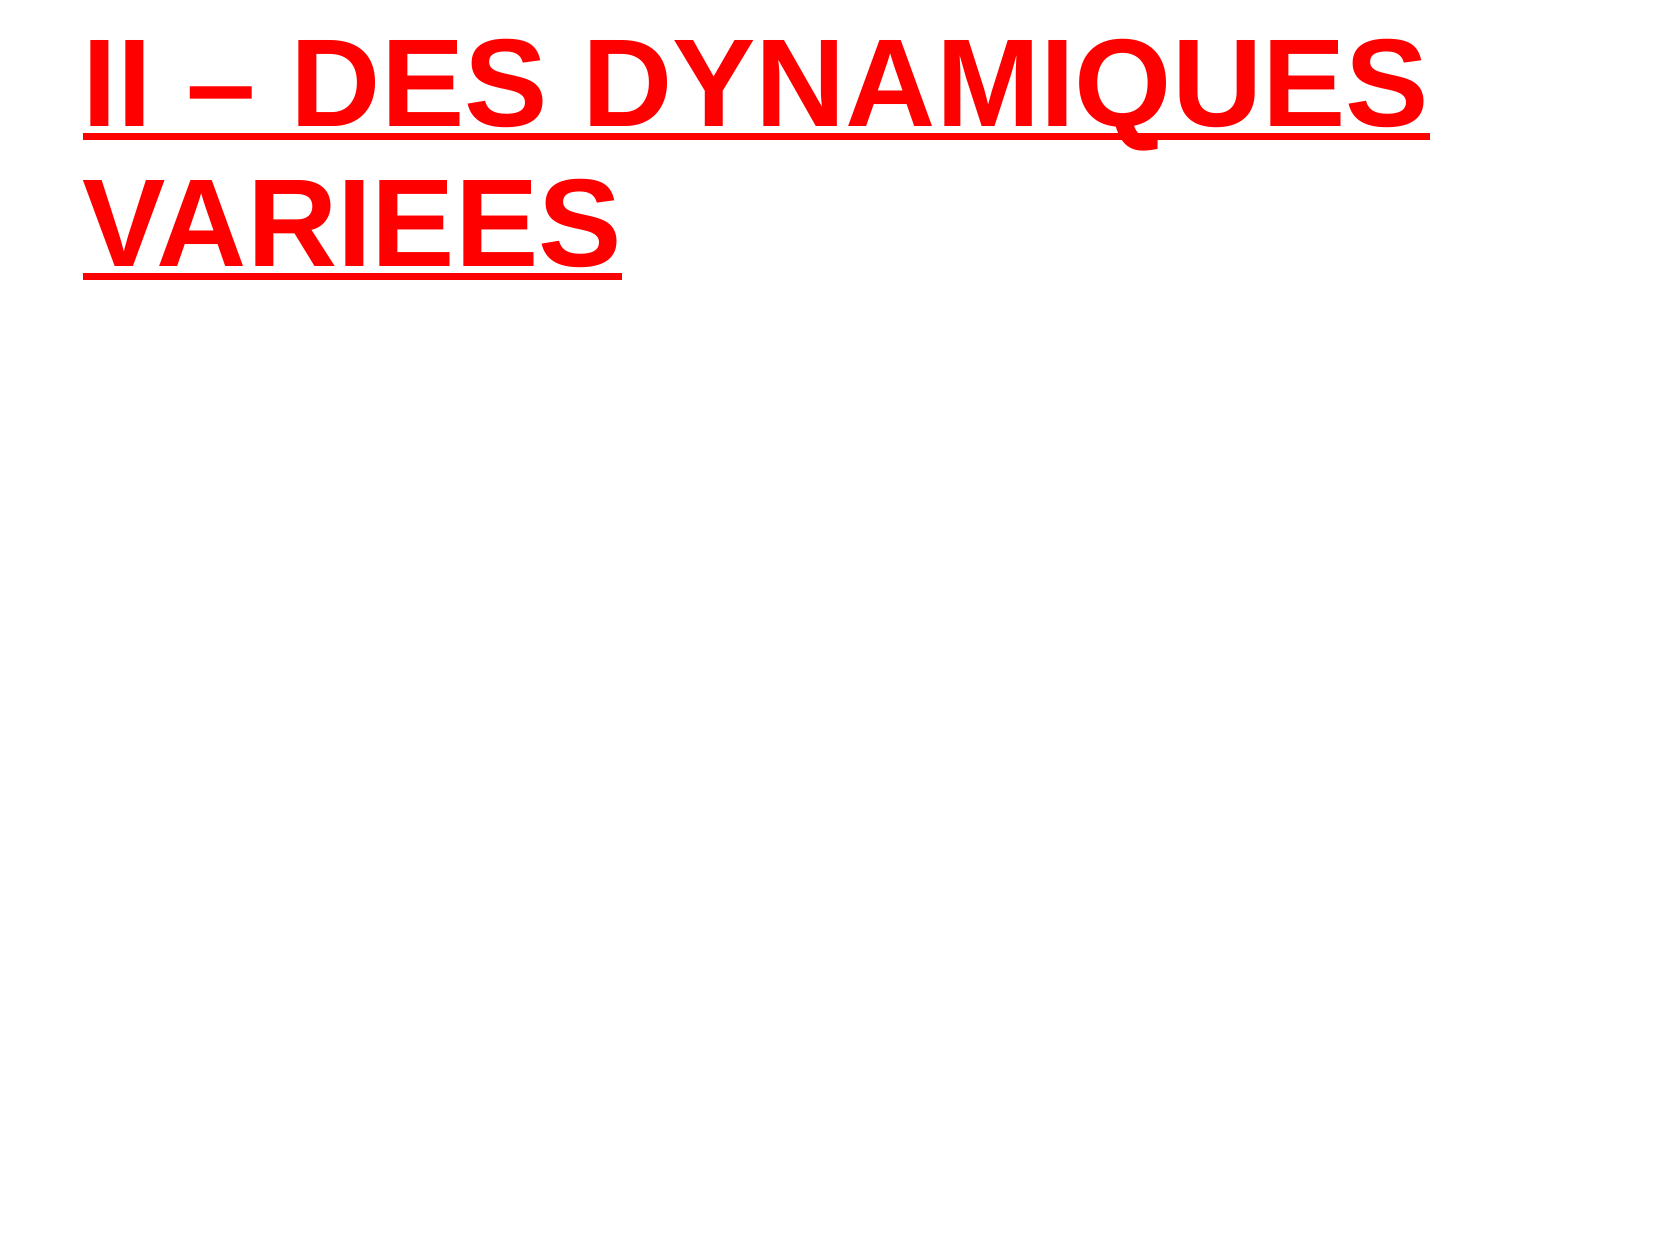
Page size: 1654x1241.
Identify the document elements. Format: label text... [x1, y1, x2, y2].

title II – DES DYNAMIQUES VARIEES [82, 13, 1571, 293]
